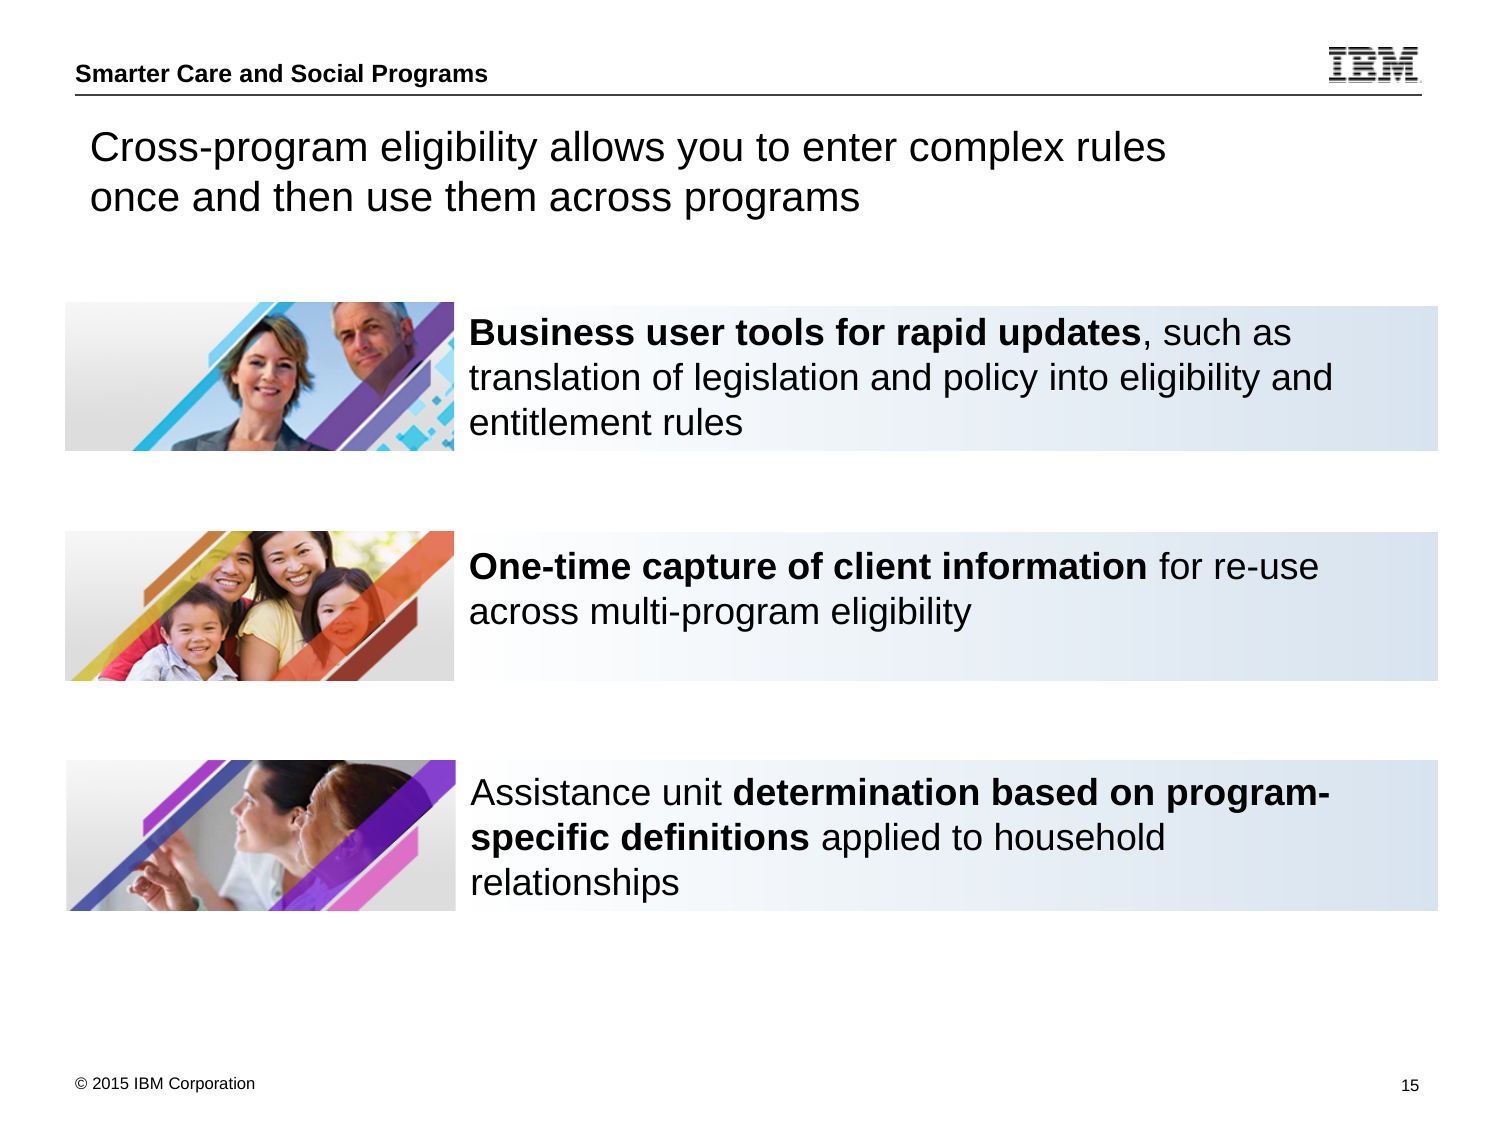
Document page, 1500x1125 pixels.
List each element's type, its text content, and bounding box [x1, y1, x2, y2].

text_box [1382, 760, 1438, 911]
picture [65, 300, 454, 451]
picture [66, 760, 455, 911]
text_box [455, 532, 1438, 681]
title Cross-program eligibility allows you to enter complex rules once and then use them across programs [75, 112, 1277, 248]
text_box One-time capture of client information for re-use across multi-program eligibility [454, 530, 1381, 680]
text_box Business user tools for rapid updates, such as translation of legislation and policy into eligibility and entitlement rules [454, 300, 1381, 451]
text_box Assistance unit determination based on program-specific definitions applied to household relationships [455, 760, 1382, 911]
text_box [1381, 306, 1438, 451]
picture [65, 531, 455, 681]
